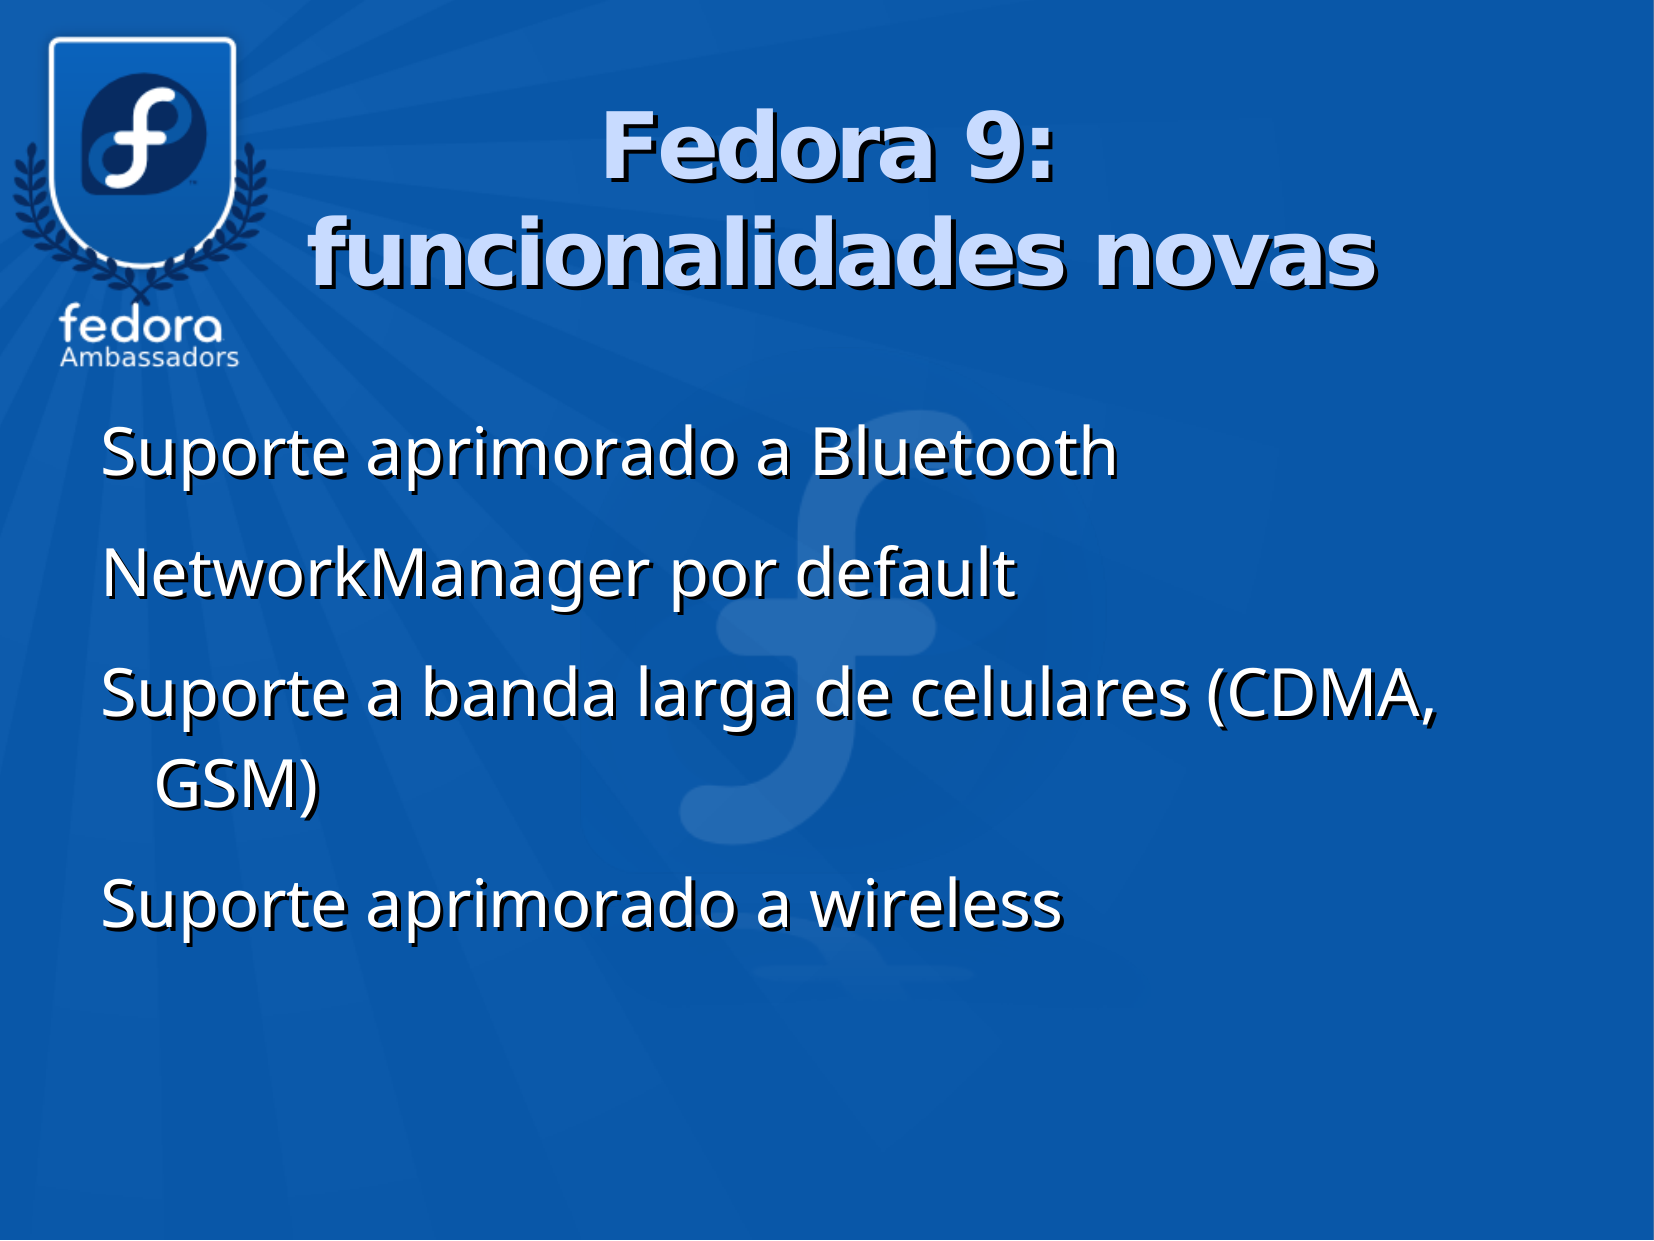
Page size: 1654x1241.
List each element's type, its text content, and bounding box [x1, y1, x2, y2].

picture [0, 0, 1654, 1240]
list Suporte aprimorado a Bluetooth NetworkManager por default Suporte a banda larga de celulares (CDMA, GSM) Suporte aprimorado a wireless [82, 404, 1571, 1069]
title Fedora 9: funcionalidades novas [82, 93, 1576, 308]
